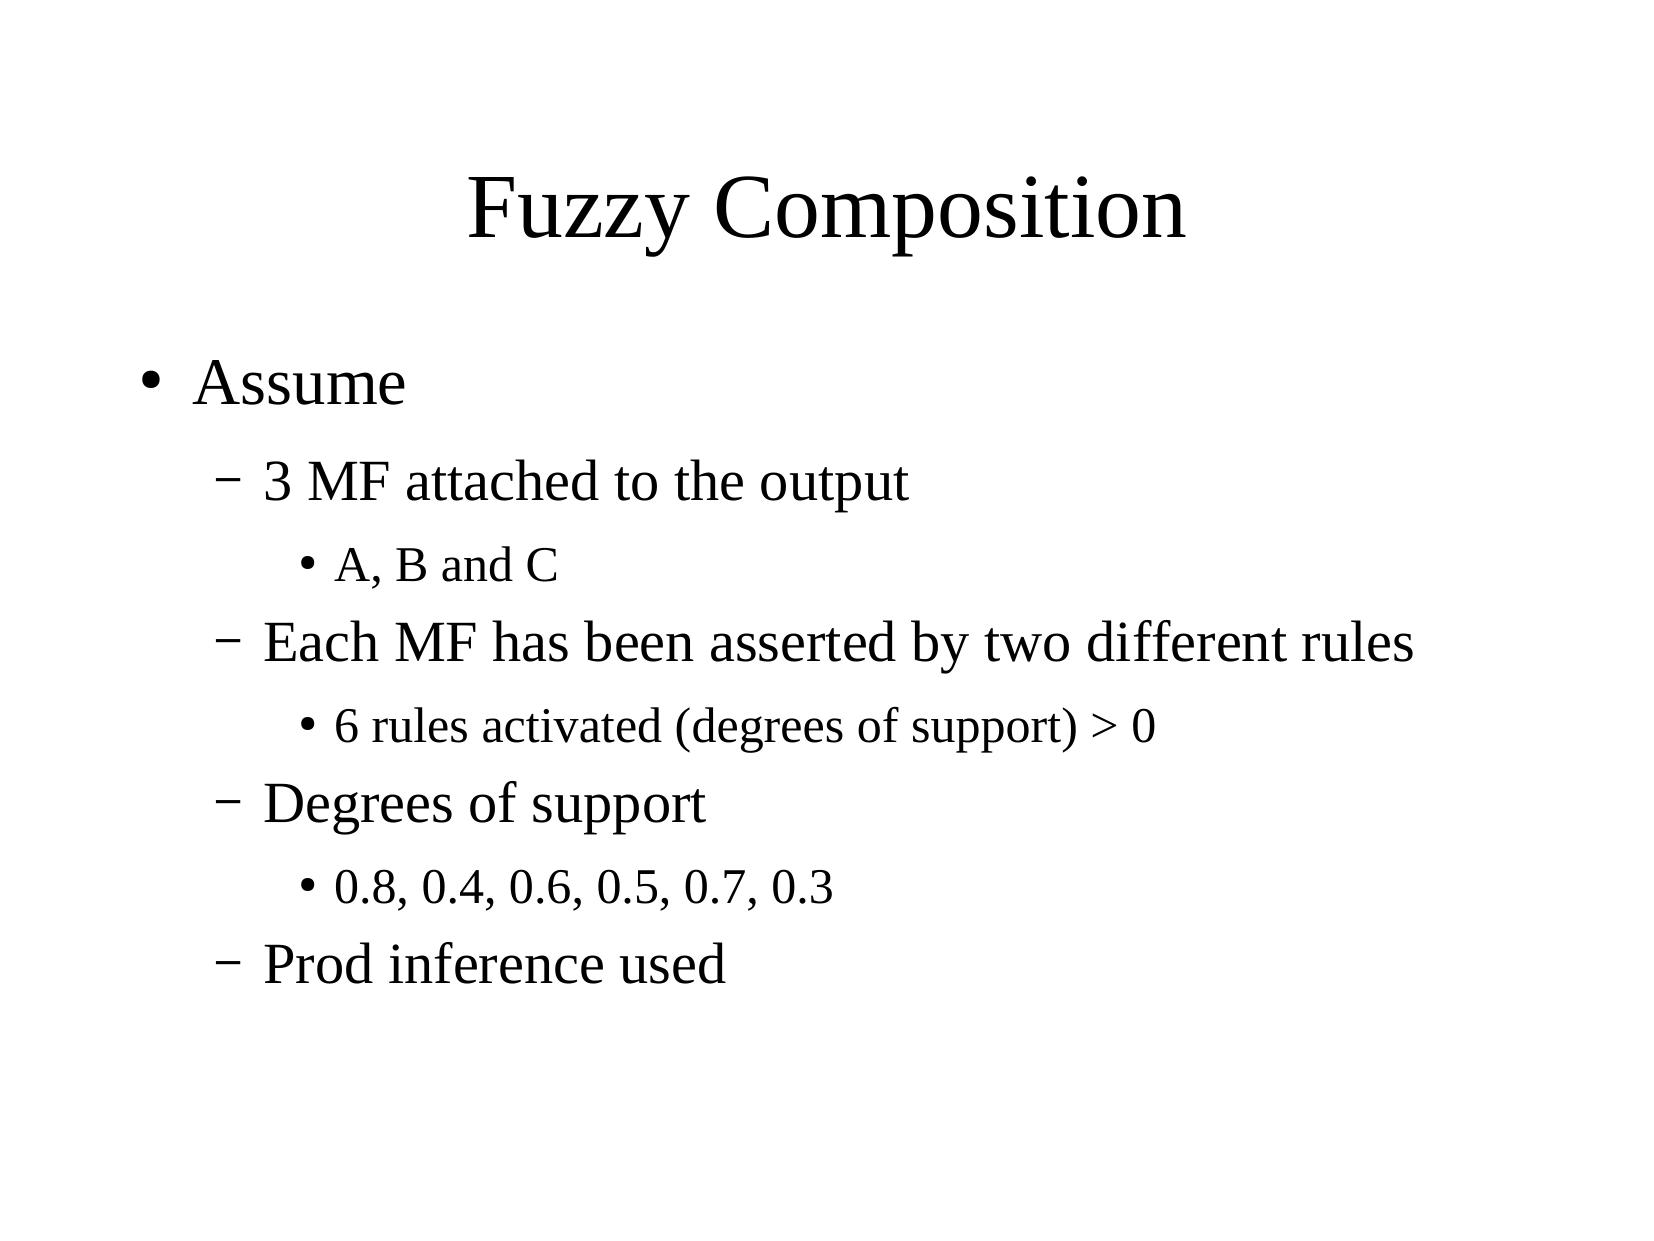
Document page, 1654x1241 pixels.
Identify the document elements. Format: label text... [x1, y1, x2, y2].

list Assume 3 MF attached to the output A, B and C Each MF has been asserted by two different rules 6 rules activated (degrees of support) > 0 Degrees of support 0.8, 0.4, 0.6, 0.5, 0.7, 0.3 Prod inference used [121, 344, 1534, 1127]
title Fuzzy Composition [121, 102, 1534, 311]
